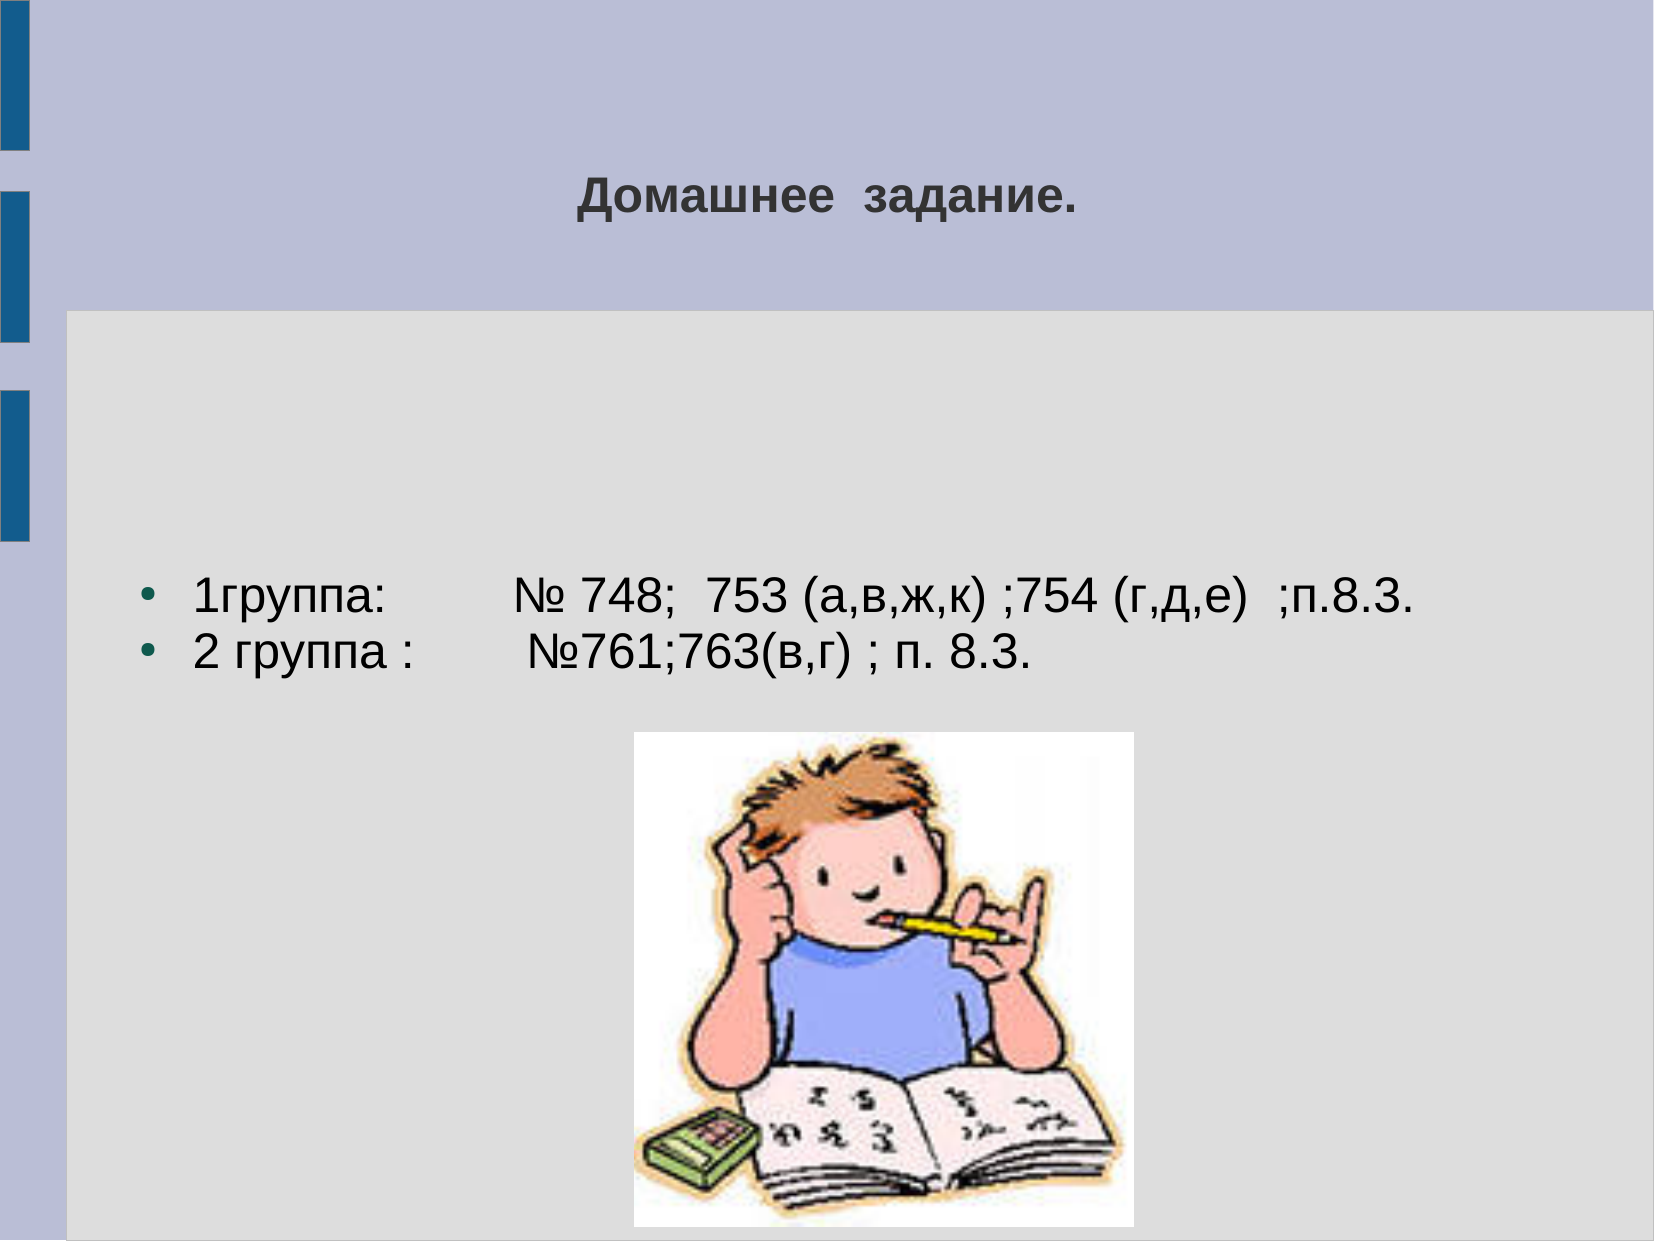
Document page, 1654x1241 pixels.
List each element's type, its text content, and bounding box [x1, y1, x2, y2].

picture [634, 732, 1134, 1227]
list 1группа: № 748; 753 (а,в,ж,к) ;754 (г,д,е) ;п.8.3. 2 группа : №761;763(в,г) ; п. 8.3. [121, 344, 1534, 1127]
title Домашнее задание. [121, 91, 1534, 299]
